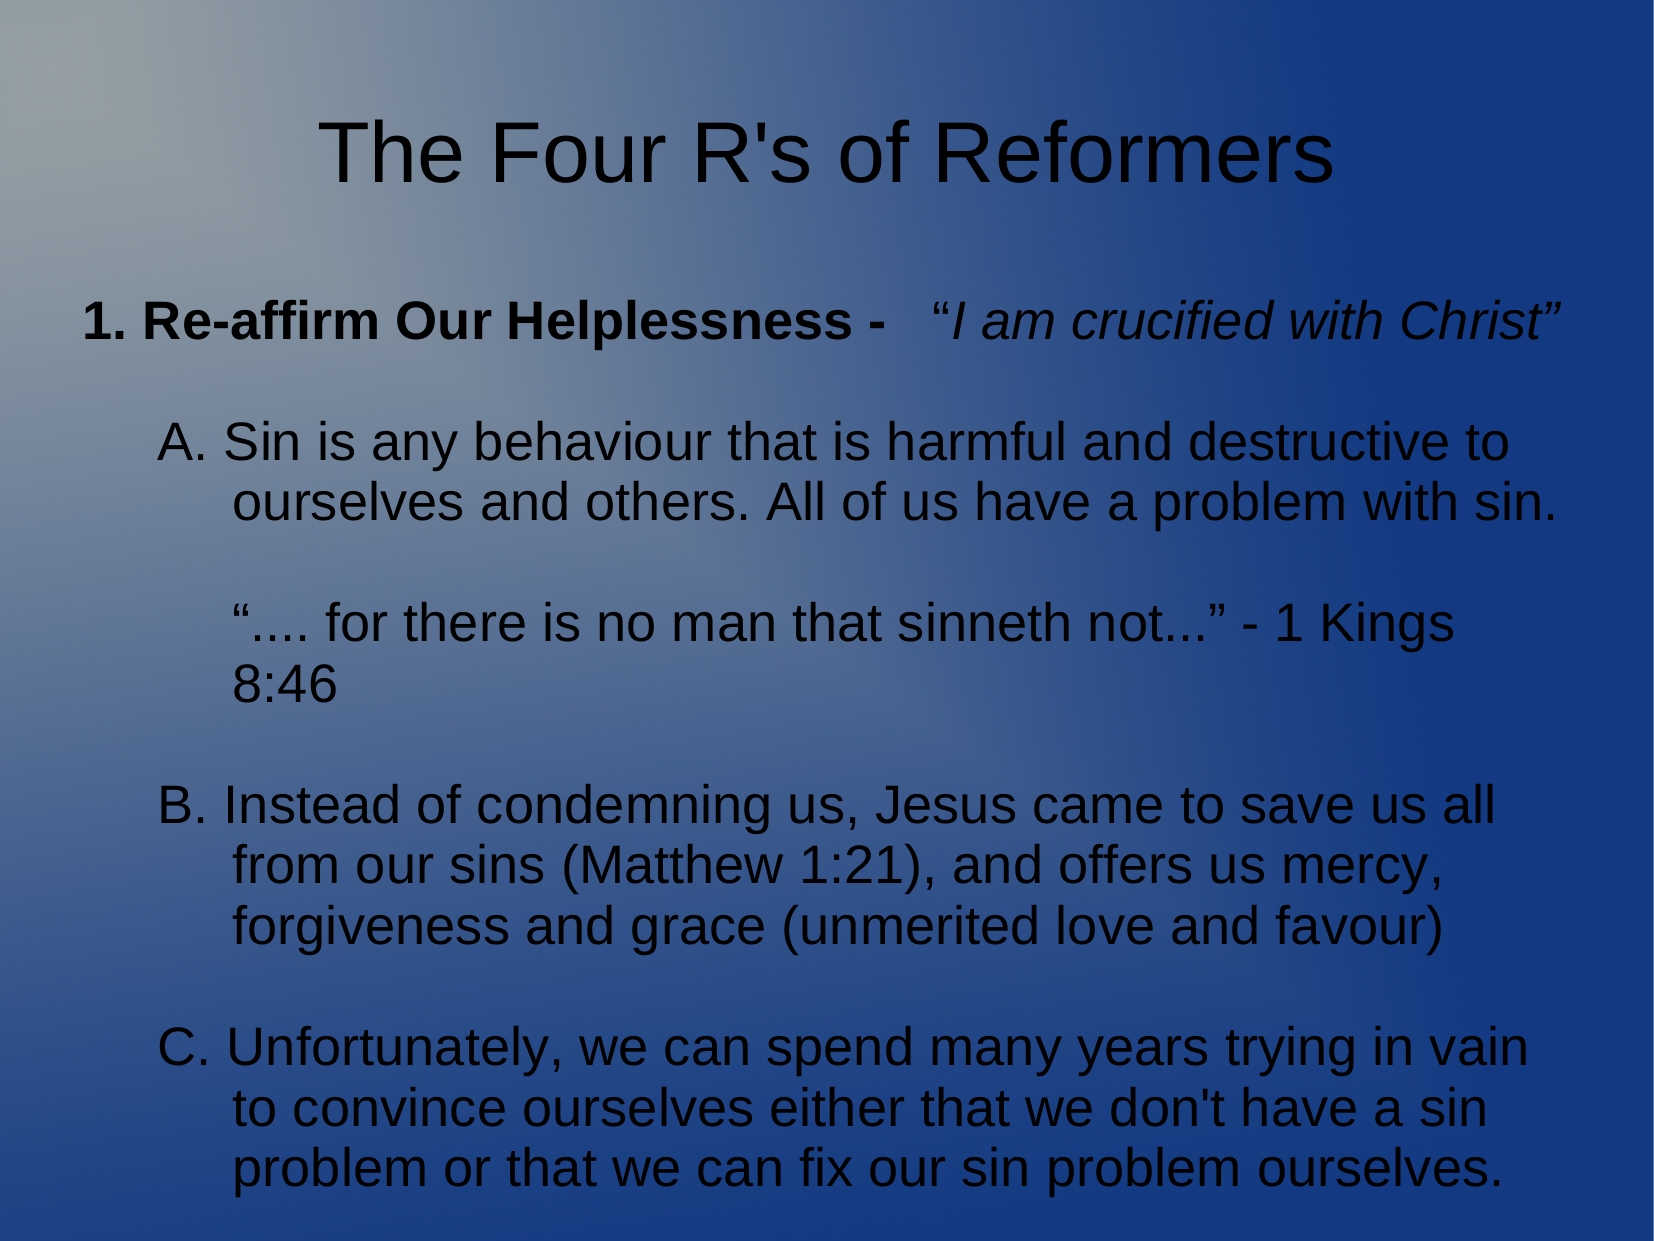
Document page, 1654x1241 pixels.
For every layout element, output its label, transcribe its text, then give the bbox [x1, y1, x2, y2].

subtitle 1. Re-affirm Our Helplessness - “I am crucified with Christ” A. Sin is any behaviour that is harmful and destructive to ourselves and others. All of us have a problem with sin. “.... for there is no man that sinneth not...” - 1 Kings 8:46 B. Instead of condemning us, Jesus came to save us all from our sins (Matthew 1:21), and offers us mercy, forgiveness and grace (unmerited love and favour) C. Unfortunately, we can spend many years trying in vain to convince ourselves either that we don't have a sin problem or that we can fix our sin problem ourselves. [82, 290, 1571, 1241]
picture [0, 0, 1654, 1241]
title The Four R's of Reformers [82, 49, 1571, 257]
